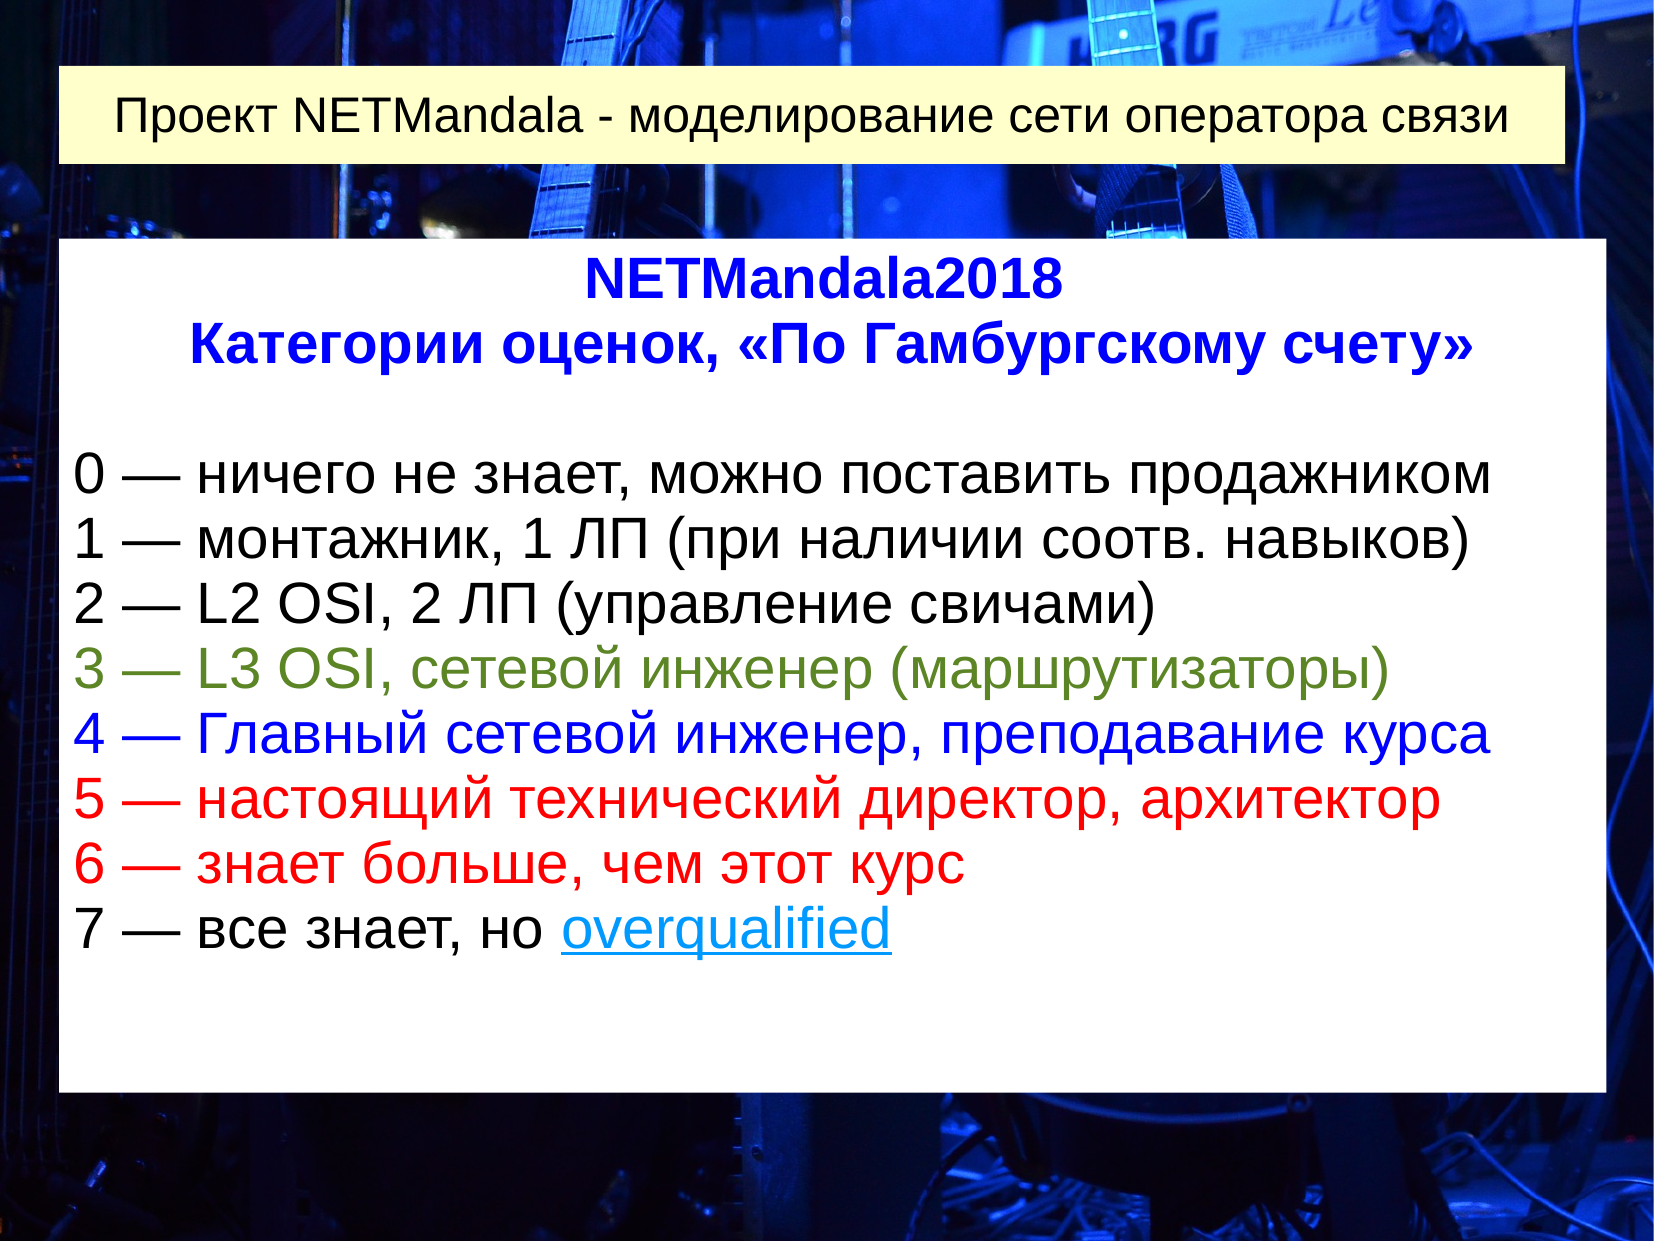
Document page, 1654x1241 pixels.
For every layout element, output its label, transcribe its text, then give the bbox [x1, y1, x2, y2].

title Проект NETMandala - моделирование сети оператора связи [59, 65, 1566, 164]
picture [0, 0, 1654, 1241]
text_box NETMandala2018 Категории оценок, «По Гамбургскому счету» 0 — ничего не знает, можно поставить продажником 1 — монтажник, 1 ЛП (при наличии соотв. навыков) 2 — L2 OSI, 2 ЛП (управление свичами) 3 — L3 OSI, сетевой инженер (маршрутизаторы) 4 — Главный сетевой инженер, преподавание курса 5 — настоящий технический директор, архитектор 6 — знает больше, чем этот курс 7 — все знает, но overqualified [59, 238, 1607, 1093]
